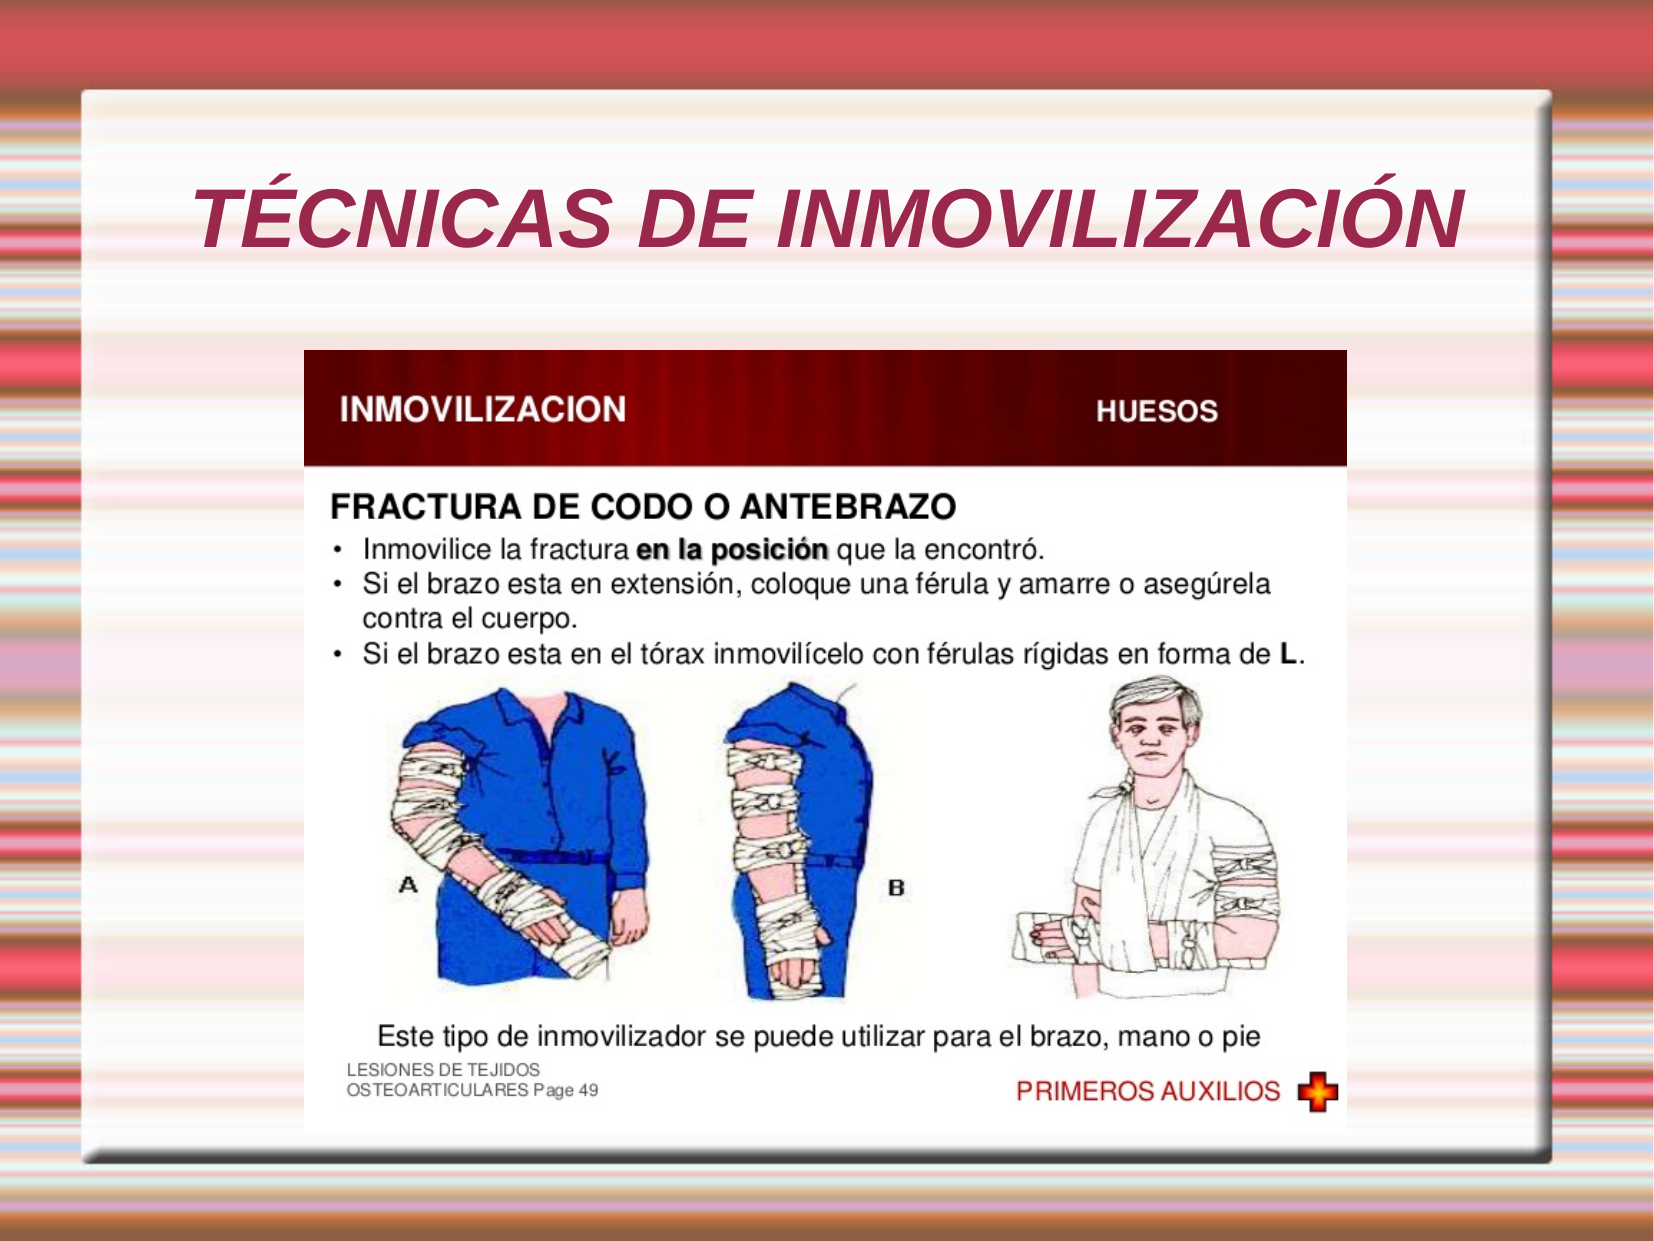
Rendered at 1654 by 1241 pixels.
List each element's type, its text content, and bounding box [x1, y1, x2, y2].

title TÉCNICAS DE INMOVILIZACIÓN [121, 114, 1534, 322]
picture [0, 0, 1654, 1241]
